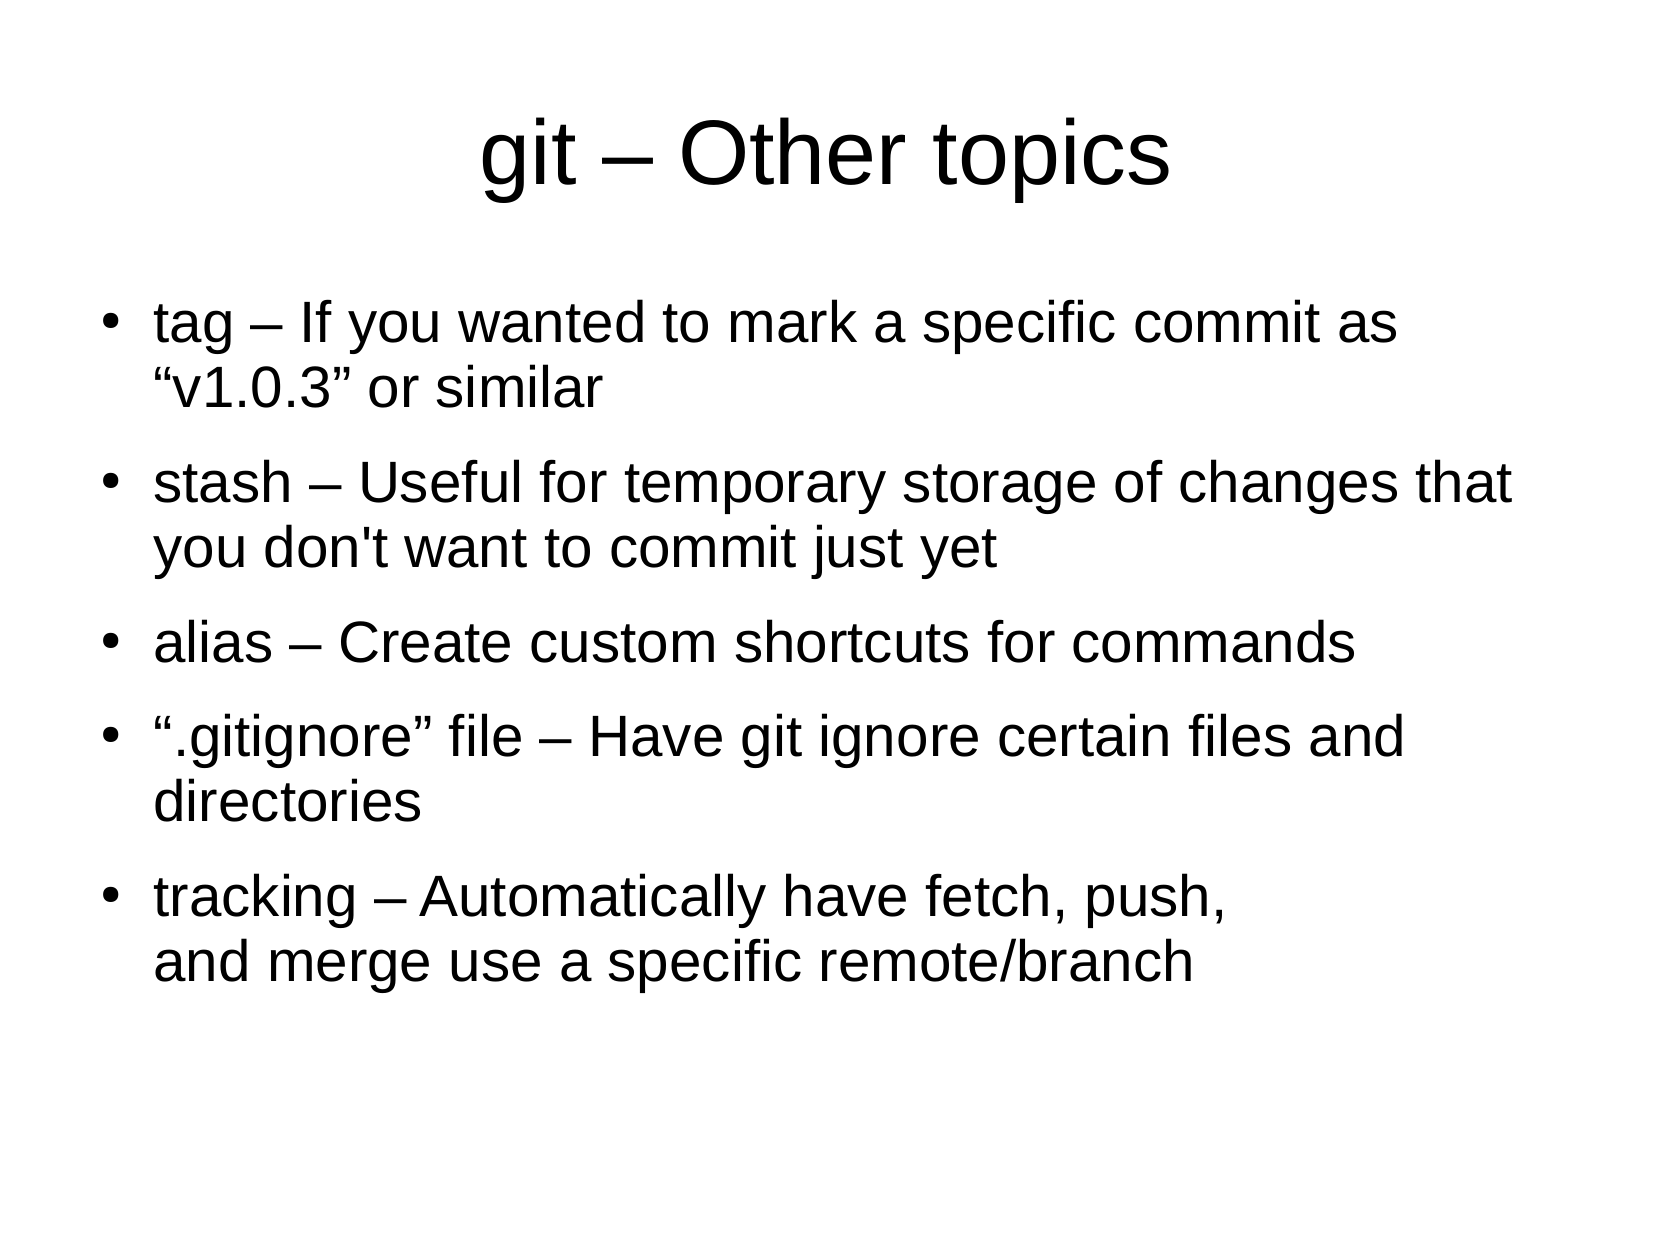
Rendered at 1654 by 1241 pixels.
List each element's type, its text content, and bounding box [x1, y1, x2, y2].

title git – Other topics [82, 49, 1571, 257]
list tag – If you wanted to mark a specific commit as “v1.0.3” or similar stash – Useful for temporary storage of changes that you don't want to commit just yet alias – Create custom shortcuts for commands “.gitignore” file – Have git ignore certain files and directories tracking – Automatically have fetch, push, and merge use a specific remote/branch [82, 290, 1538, 1010]
